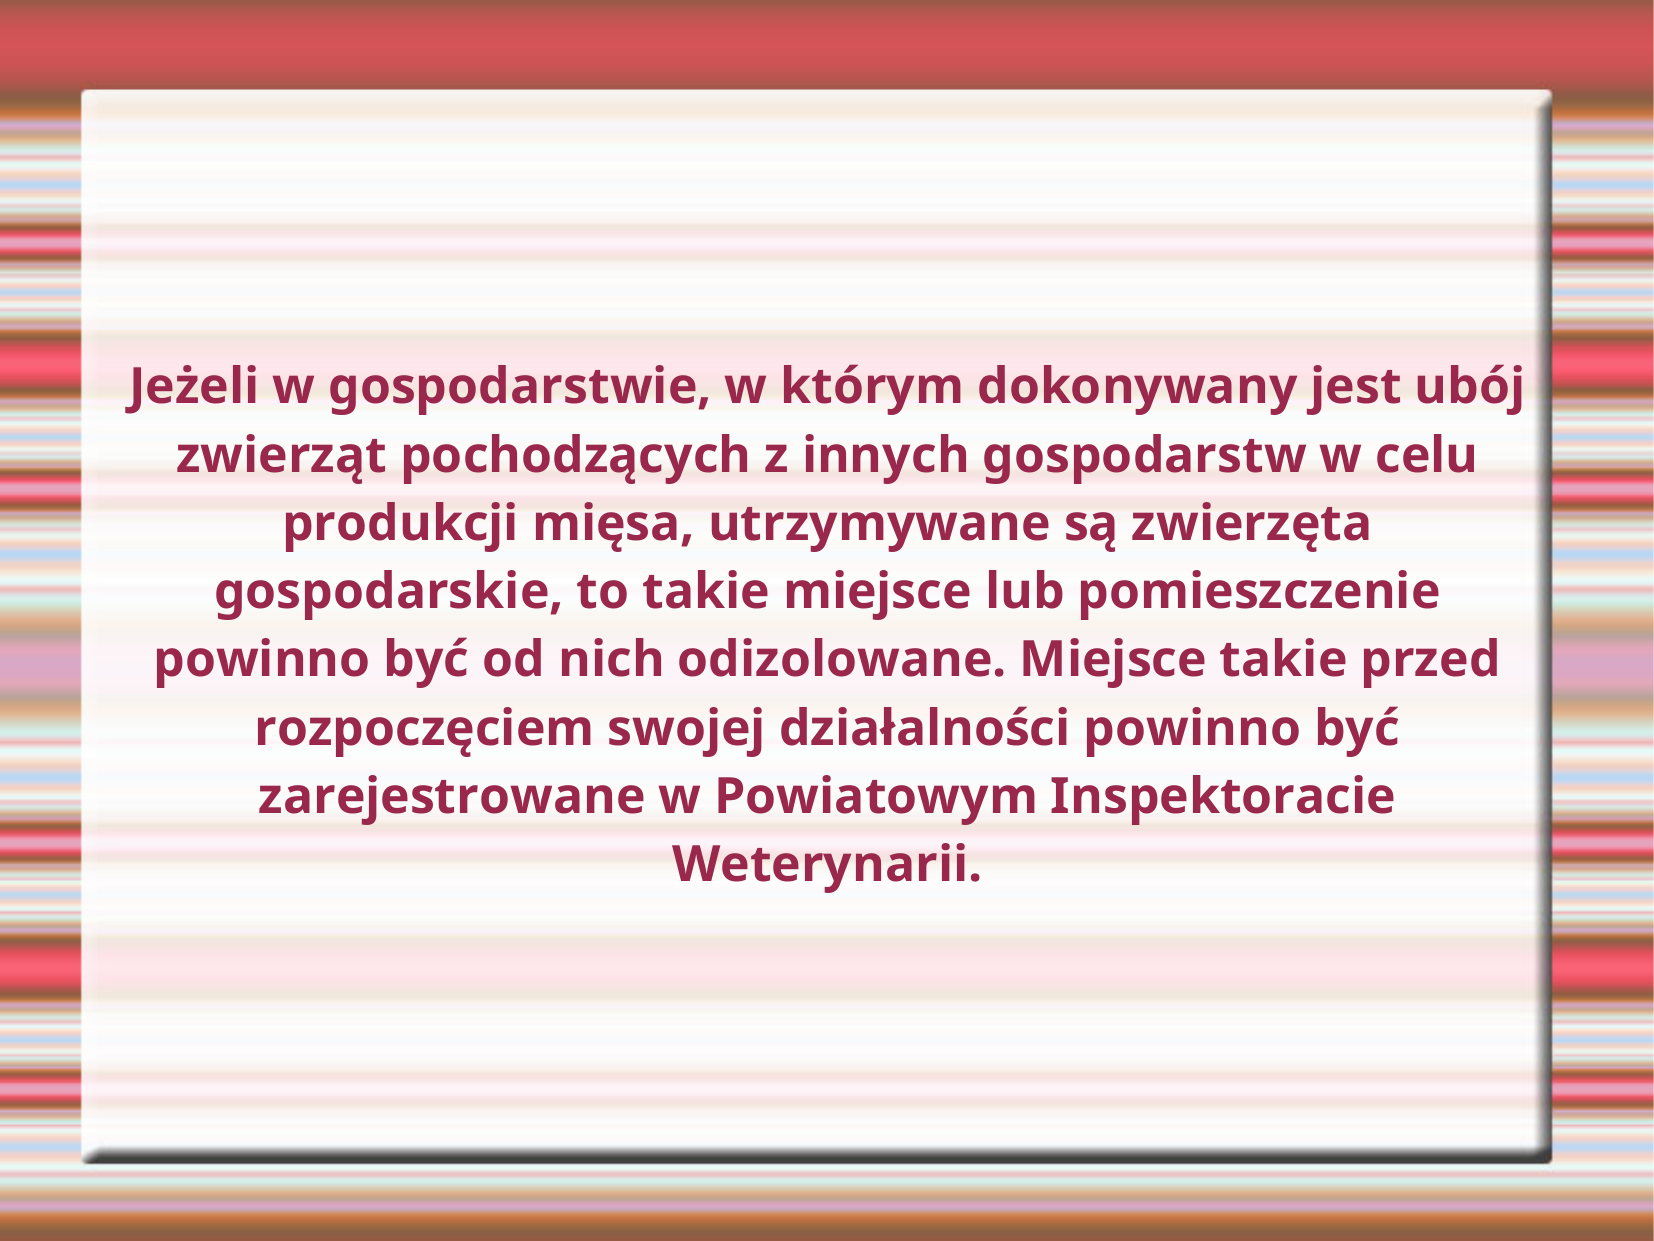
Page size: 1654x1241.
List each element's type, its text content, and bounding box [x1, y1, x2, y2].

subtitle Jeżeli w gospodarstwie, w którym dokonywany jest ubój zwierząt pochodzących z innych gospodarstw w celu produkcji mięsa, utrzymywane są zwierzęta gospodarskie, to takie miejsce lub pomieszczenie powinno być od nich odizolowane. Miejsce takie przed rozpoczęciem swojej działalności powinno być zarejestrowane w Powiatowym Inspektoracie Weterynarii. [121, 114, 1534, 1132]
picture [0, 0, 1654, 1241]
